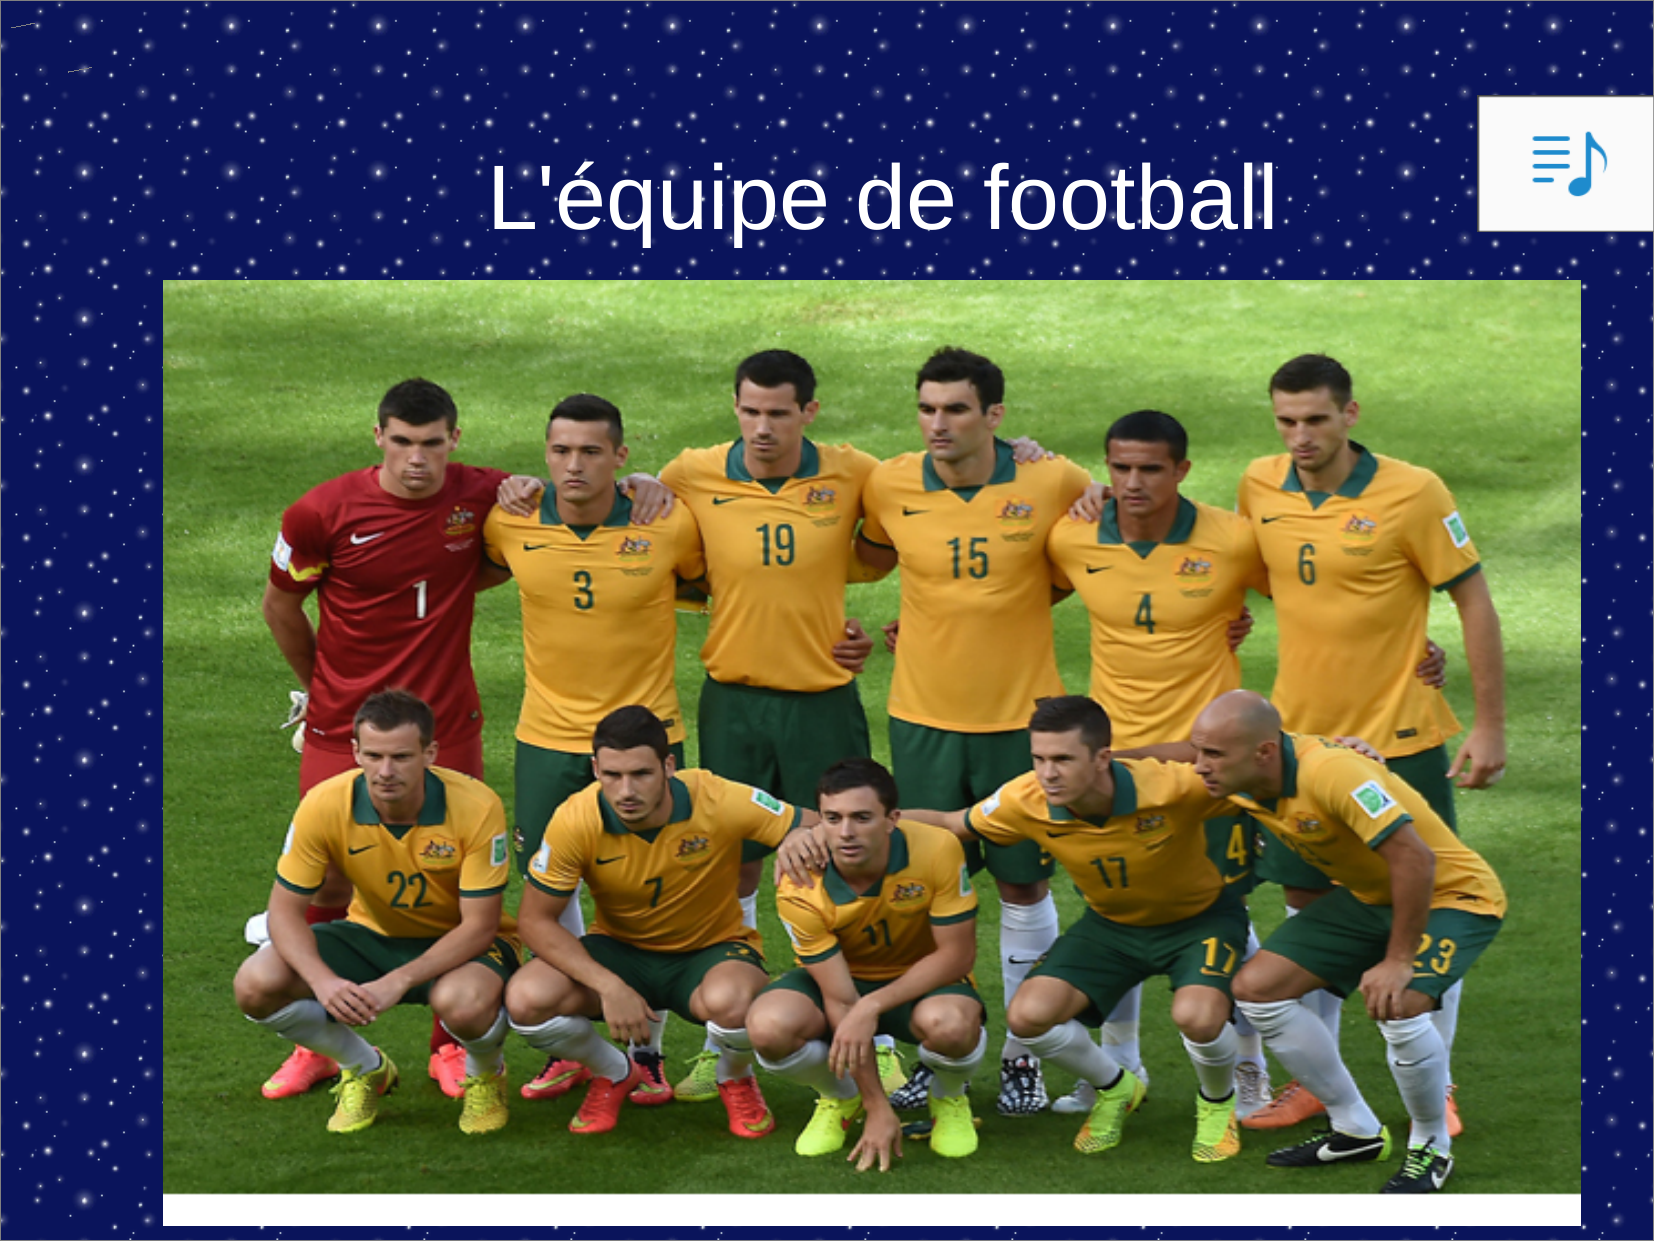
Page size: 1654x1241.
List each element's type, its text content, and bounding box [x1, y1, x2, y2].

text_box [0, 0, 1654, 1241]
text_box L'équipe de football [139, 94, 1628, 302]
picture [163, 280, 1581, 1226]
